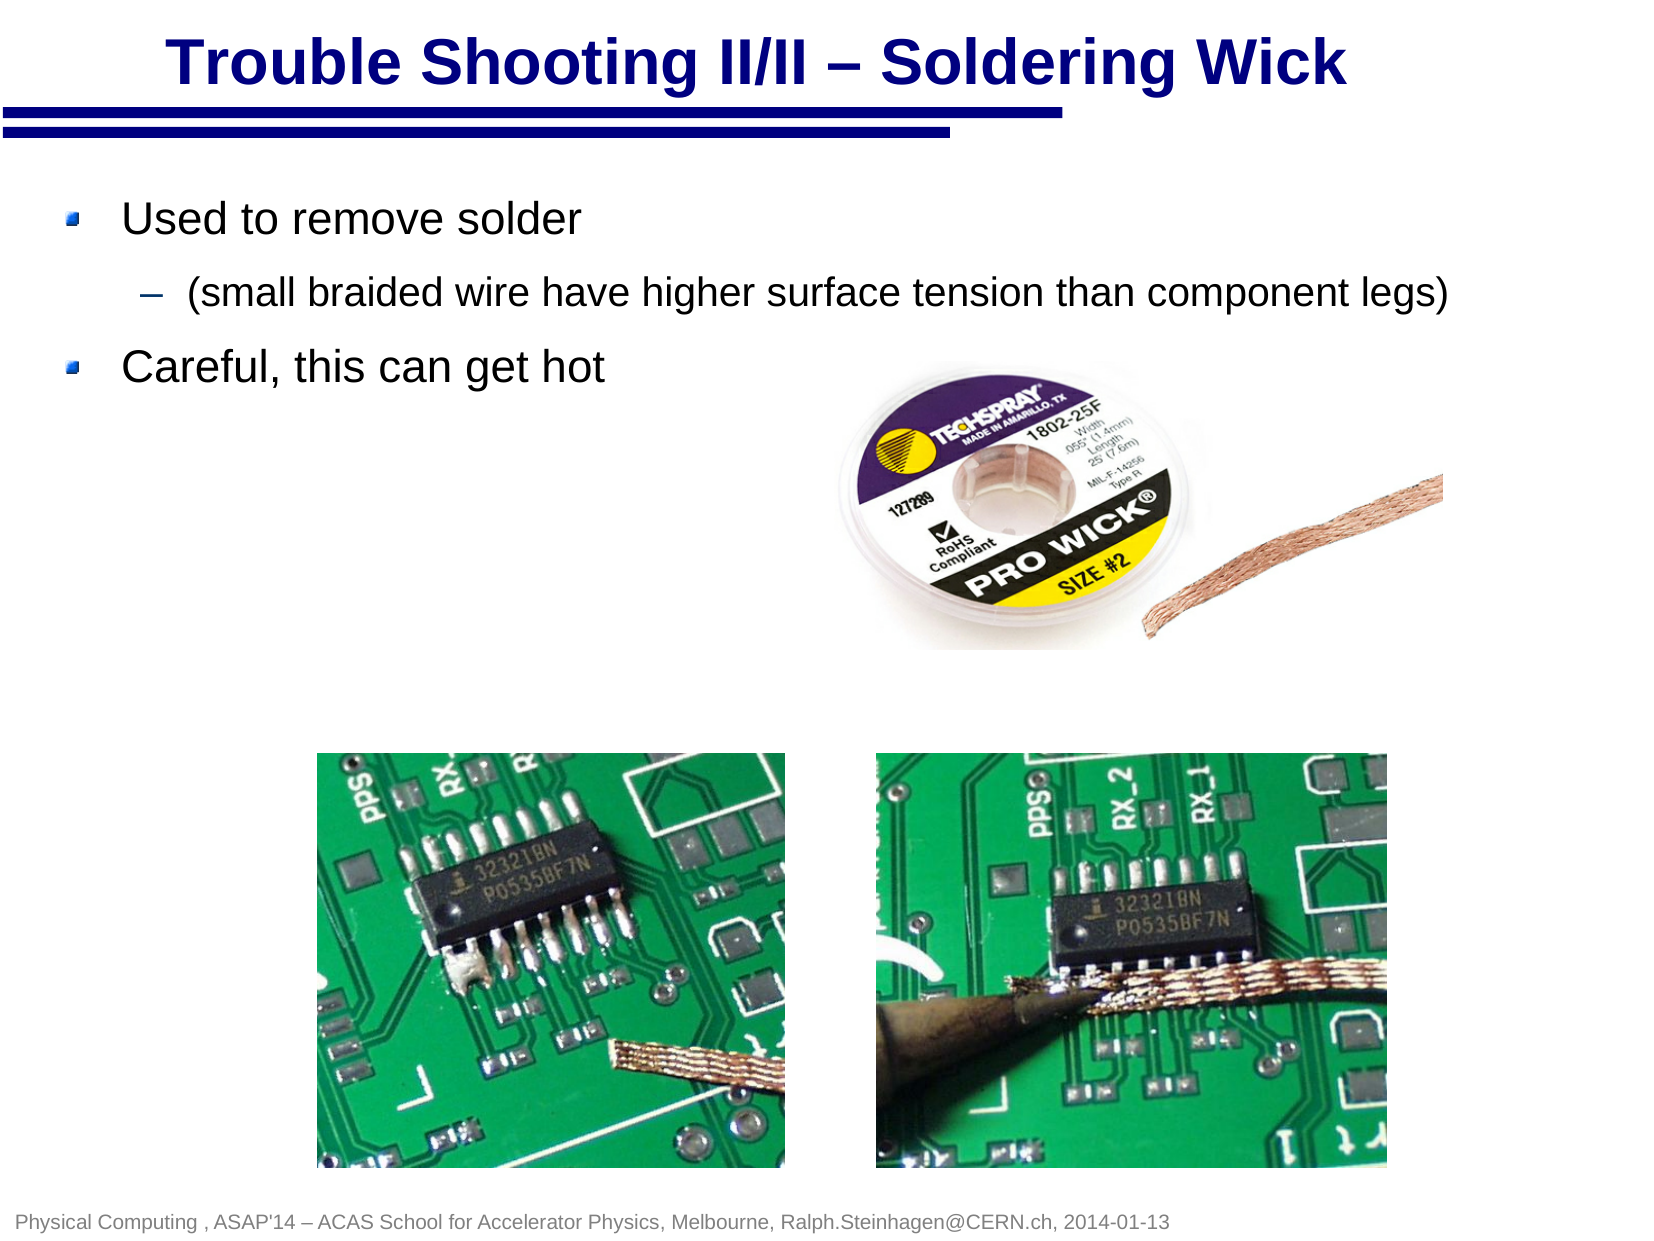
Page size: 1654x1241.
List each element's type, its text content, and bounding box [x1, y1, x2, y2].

title Trouble Shooting II/II – Soldering Wick [165, 0, 1427, 124]
picture [876, 753, 1387, 1168]
list Used to remove solder (small braided wire have higher surface tension than component legs) Careful, this can get hot [65, 192, 1628, 1205]
picture [826, 361, 1443, 650]
picture [317, 753, 785, 1168]
